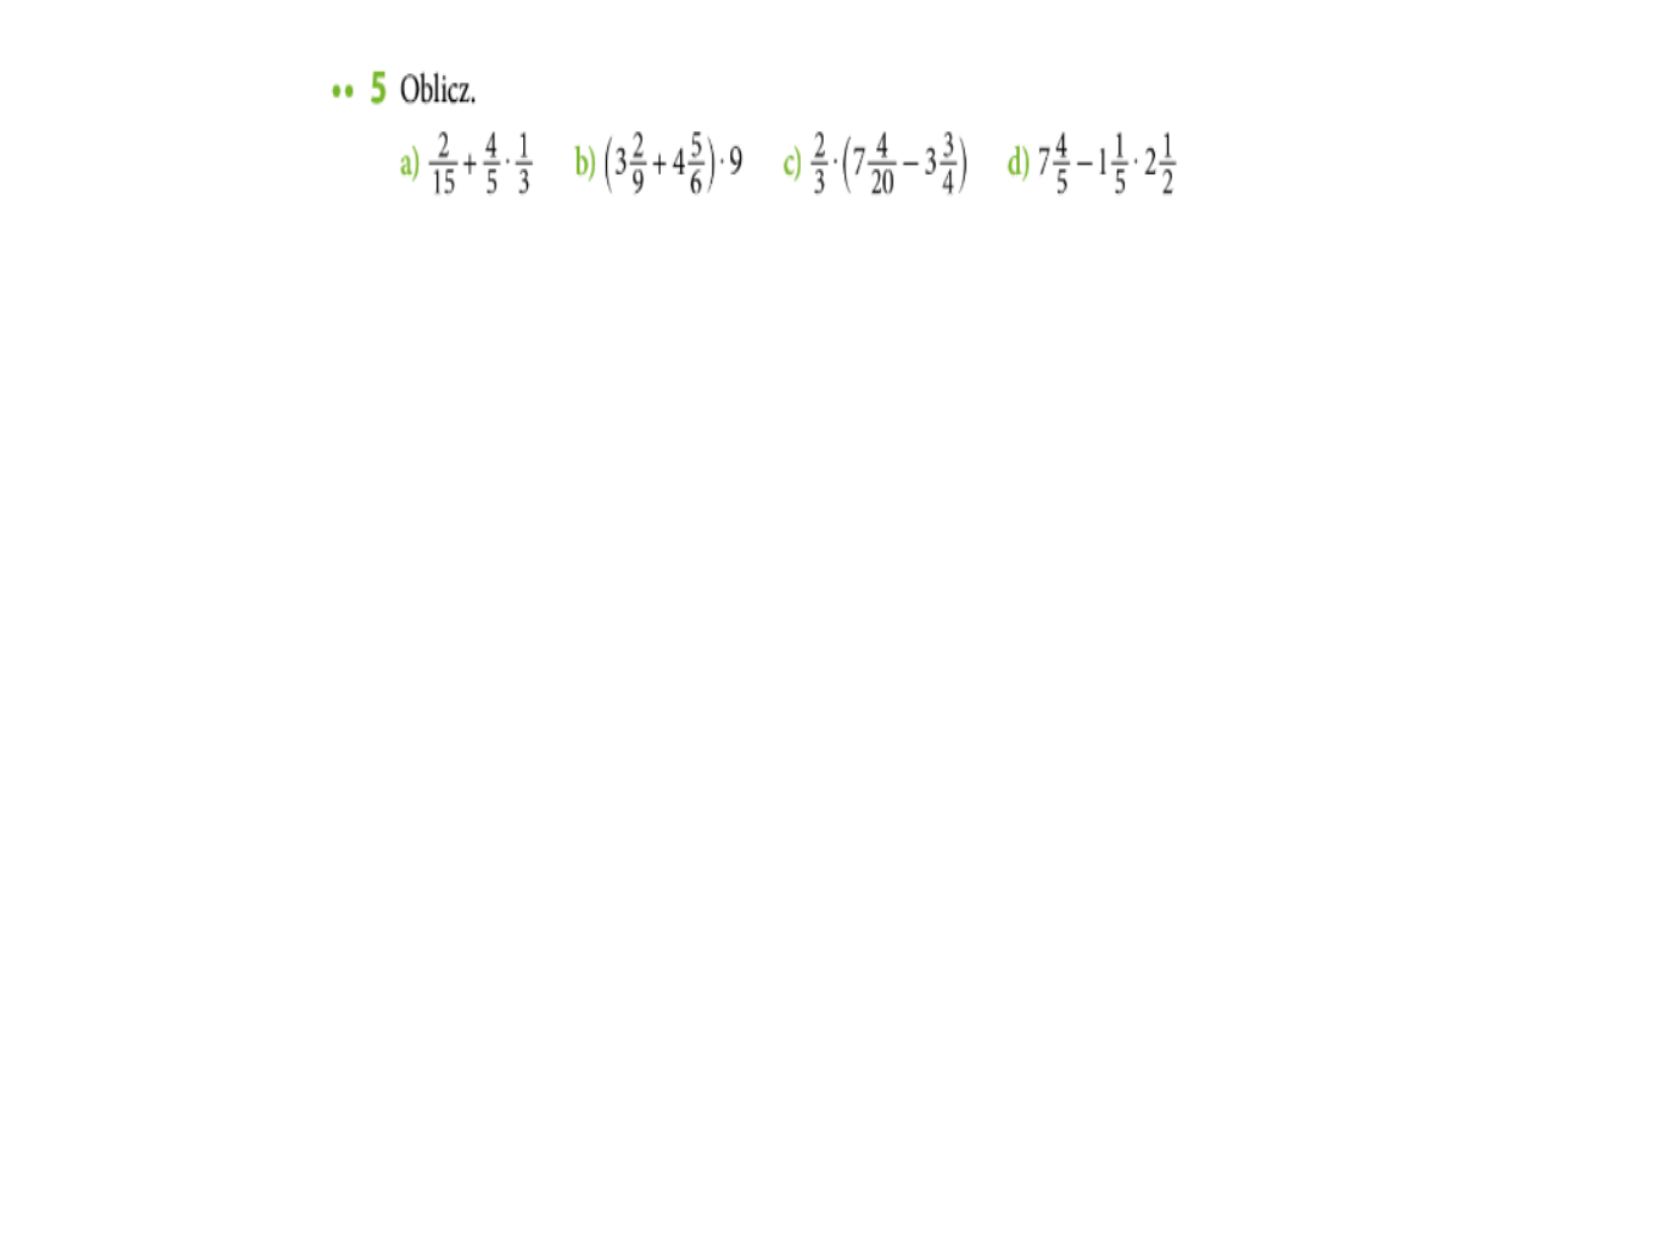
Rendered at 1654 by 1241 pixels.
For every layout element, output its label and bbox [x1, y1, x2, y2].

picture [248, 35, 1300, 236]
